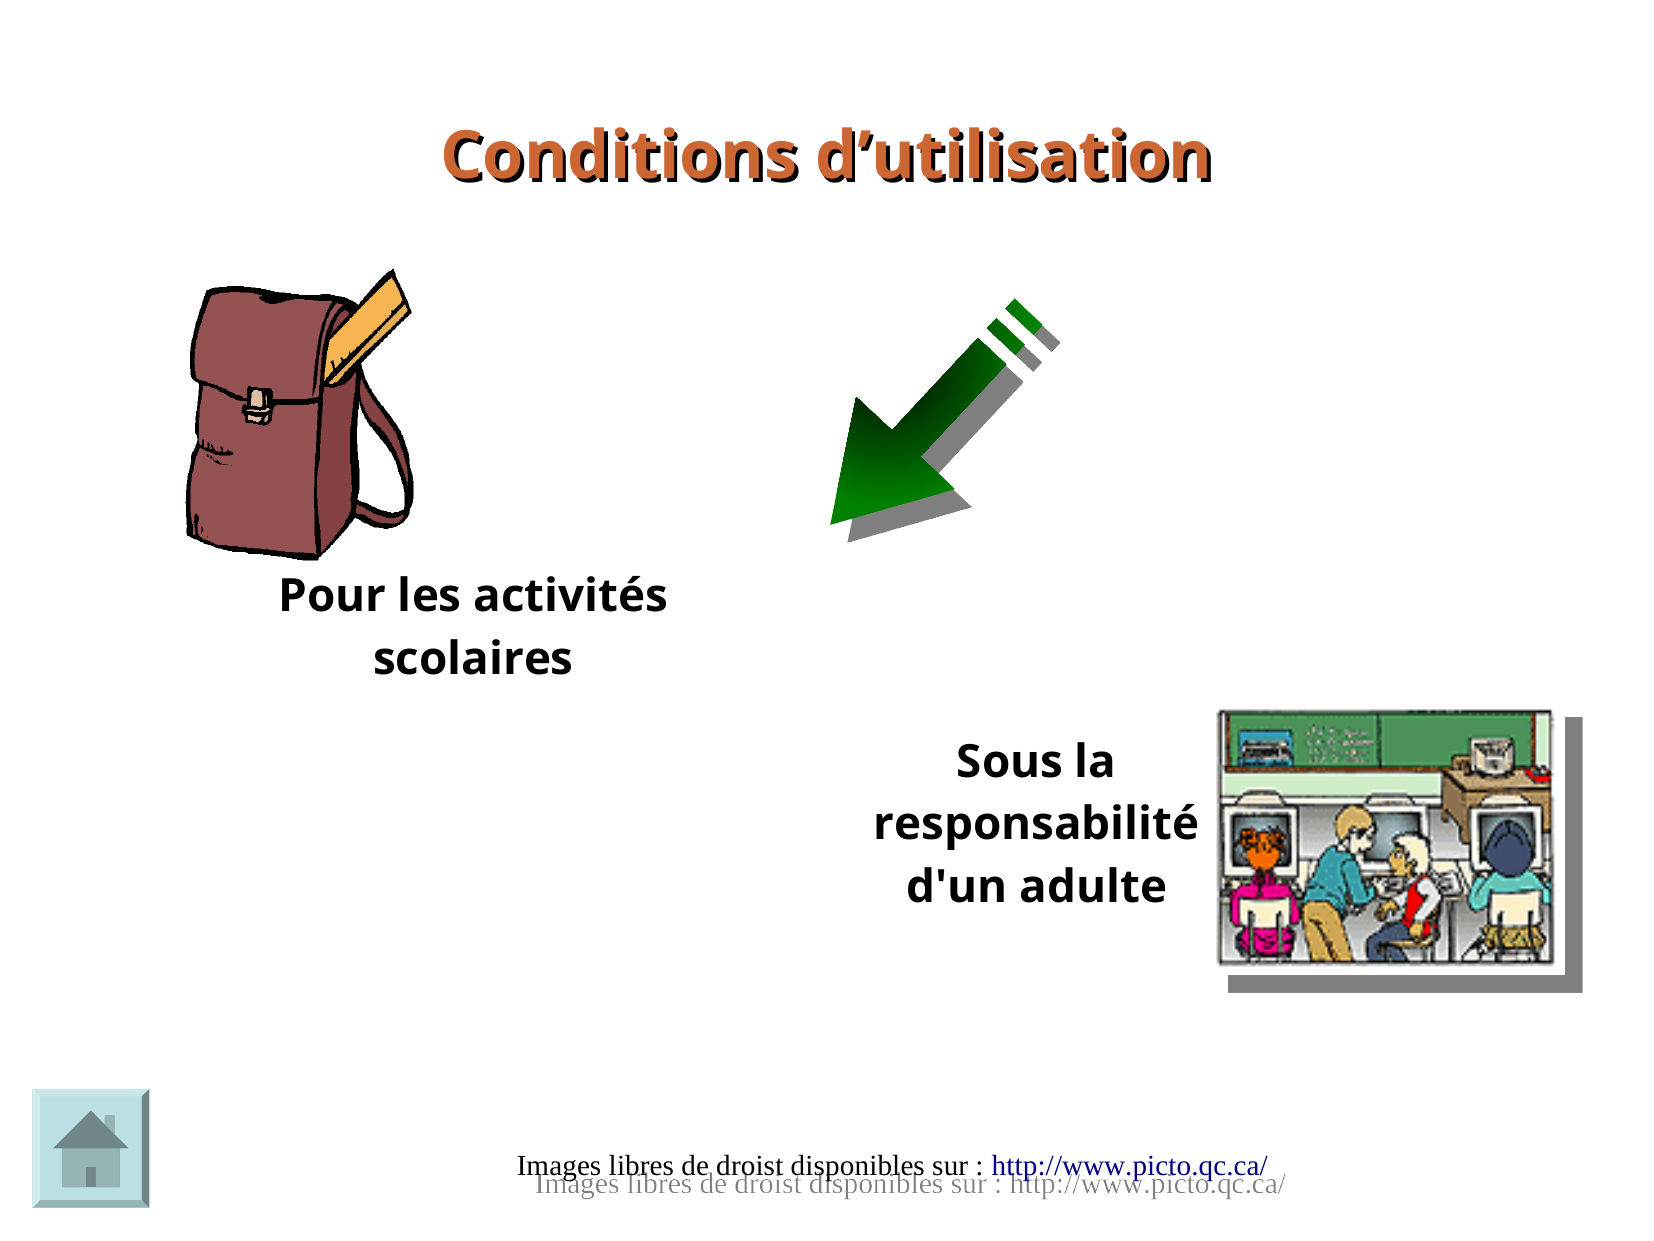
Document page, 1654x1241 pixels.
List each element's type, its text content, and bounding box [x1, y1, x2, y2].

text_box [987, 318, 1025, 355]
text_box Images libres de droist disponibles sur : http://www.picto.qc.ca/ [227, 1133, 1565, 1198]
picture [1210, 700, 1565, 975]
text_box [34, 1088, 150, 1208]
text_box Pour les activités scolaires [245, 414, 702, 836]
picture [185, 267, 414, 562]
title Conditions d’utilisation [82, 49, 1571, 257]
text_box [1005, 298, 1043, 335]
text_box [830, 338, 1007, 525]
text_box Sous la responsabilité d'un adulte [808, 610, 1224, 1034]
